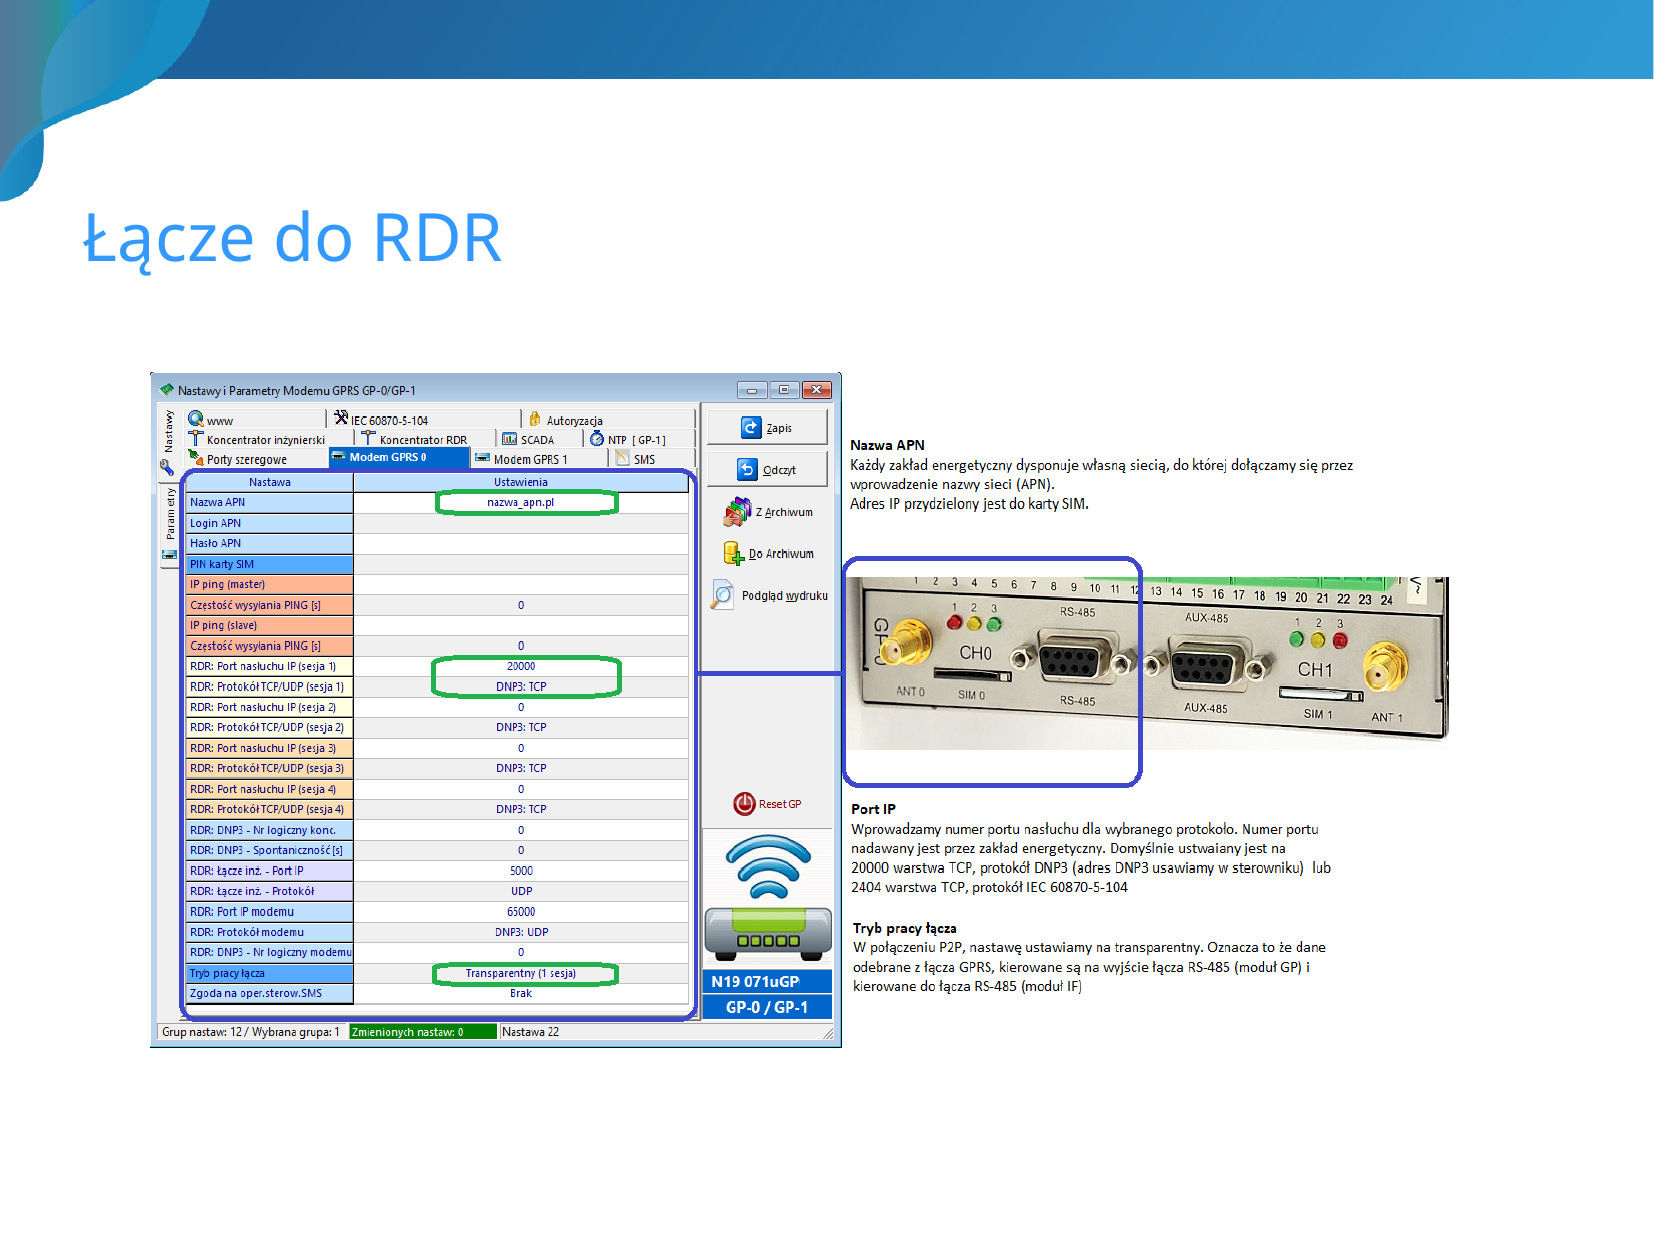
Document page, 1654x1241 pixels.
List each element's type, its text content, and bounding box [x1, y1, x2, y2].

picture [0, 0, 1654, 1241]
title Łącze do RDR [82, 132, 1571, 340]
